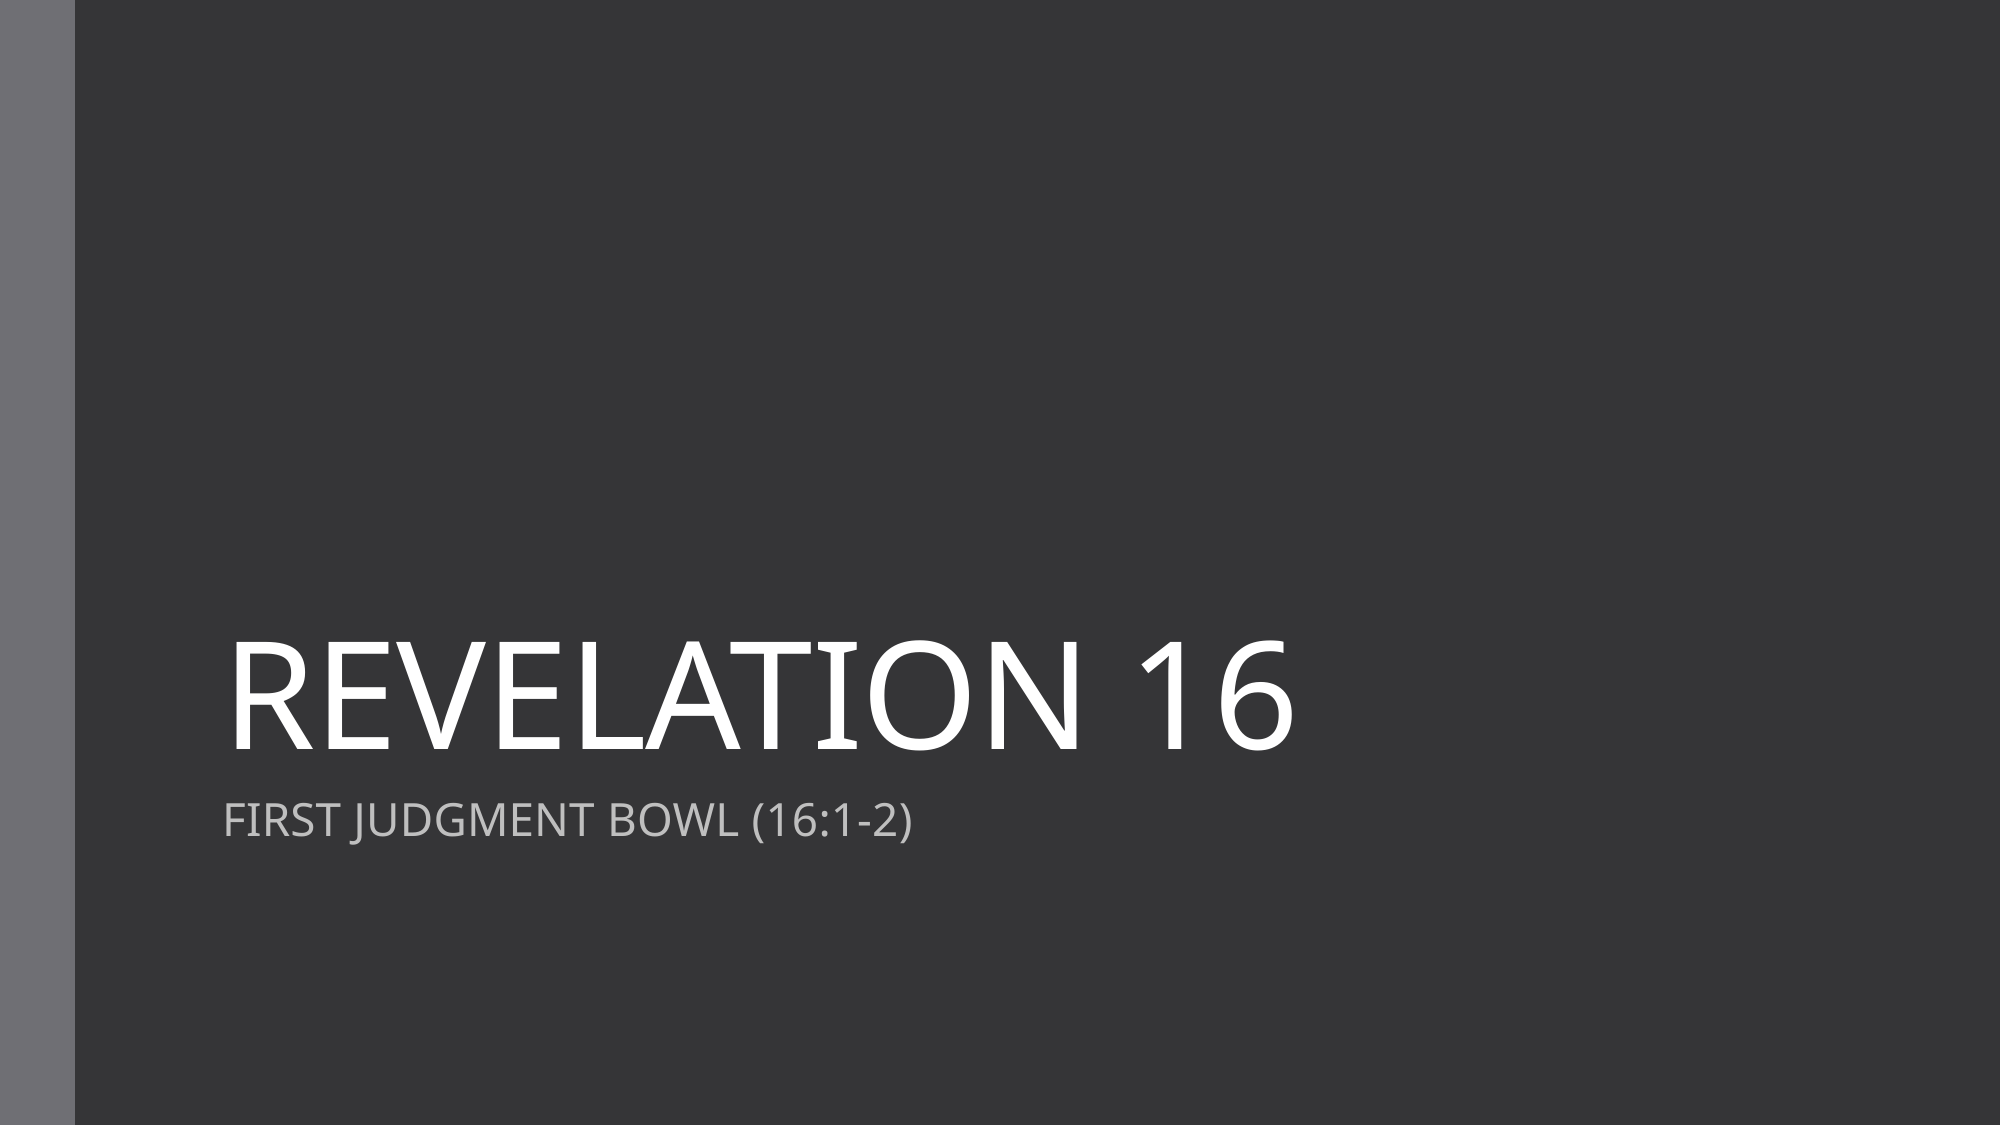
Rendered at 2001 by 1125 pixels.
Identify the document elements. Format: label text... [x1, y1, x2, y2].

subtitle FIRST JUDGMENT BOWL (16:1-2) [206, 787, 1752, 1066]
title REVELATION 16 [206, 124, 1752, 787]
